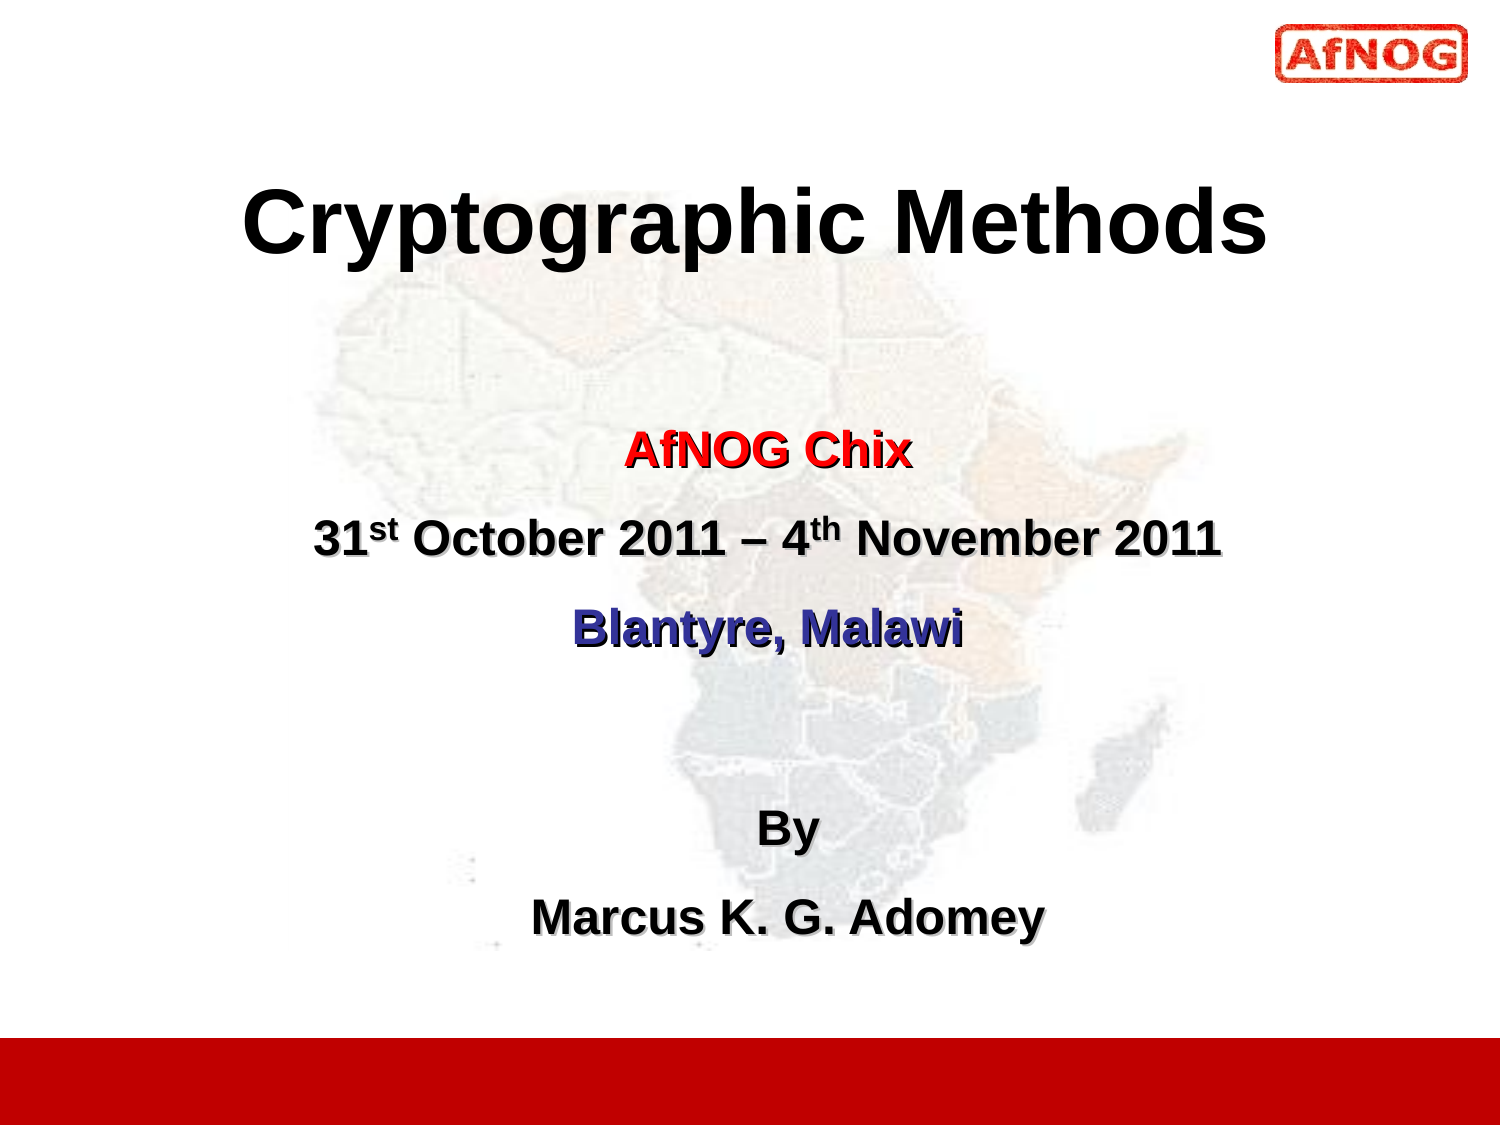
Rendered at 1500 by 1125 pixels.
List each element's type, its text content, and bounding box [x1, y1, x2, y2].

picture [1275, 24, 1468, 83]
text_box Cryptographic Methods [125, 154, 1388, 281]
text_box By Marcus K. G. Adomey [262, 787, 1314, 953]
text_box AfNOG Chix 31st October 2011 – 4th November 2011 Blantyre, Malawi [171, 408, 1365, 667]
text_box [0, 0, 1500, 1125]
